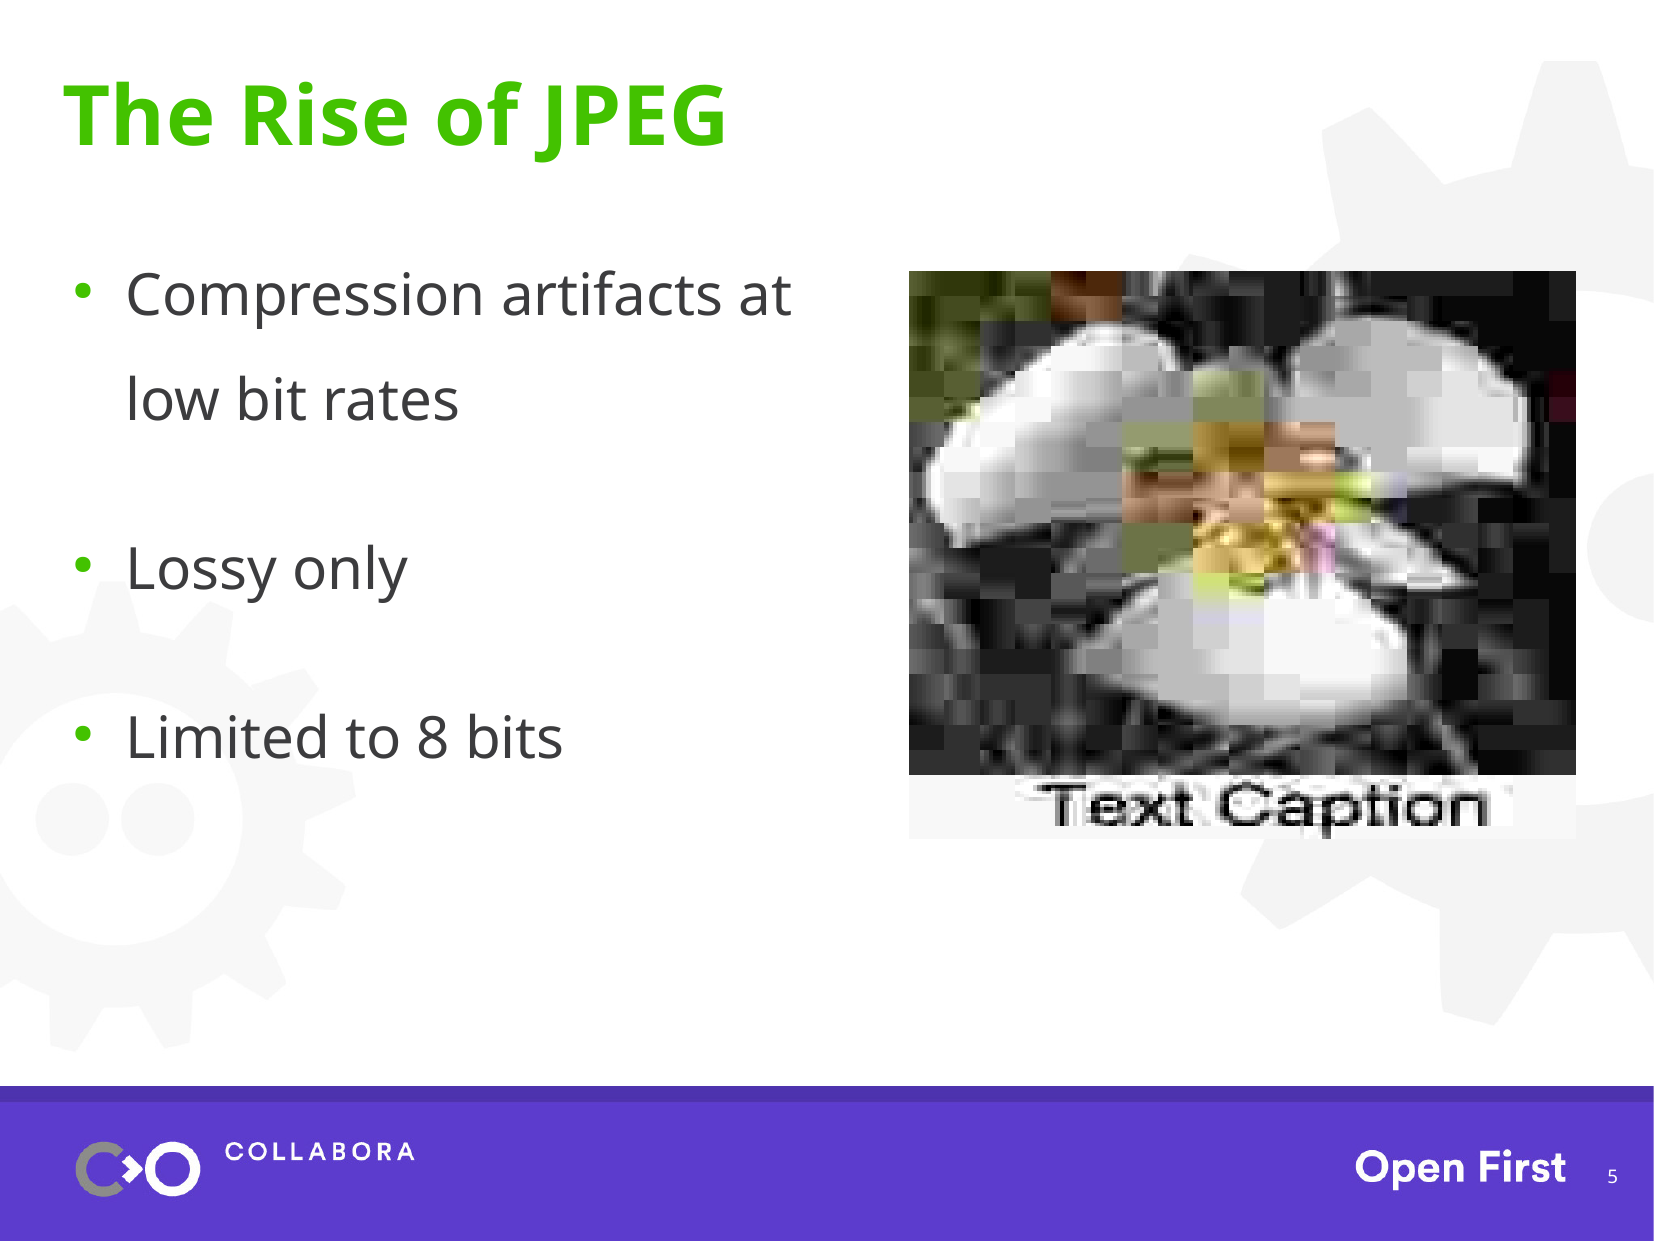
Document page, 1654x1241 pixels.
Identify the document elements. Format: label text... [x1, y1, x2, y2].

list Compression artifacts at low bit rates Lossy only Limited to 8 bits [54, 222, 886, 900]
title The Rise of JPEG [62, 62, 1638, 138]
picture [0, 0, 1654, 1241]
